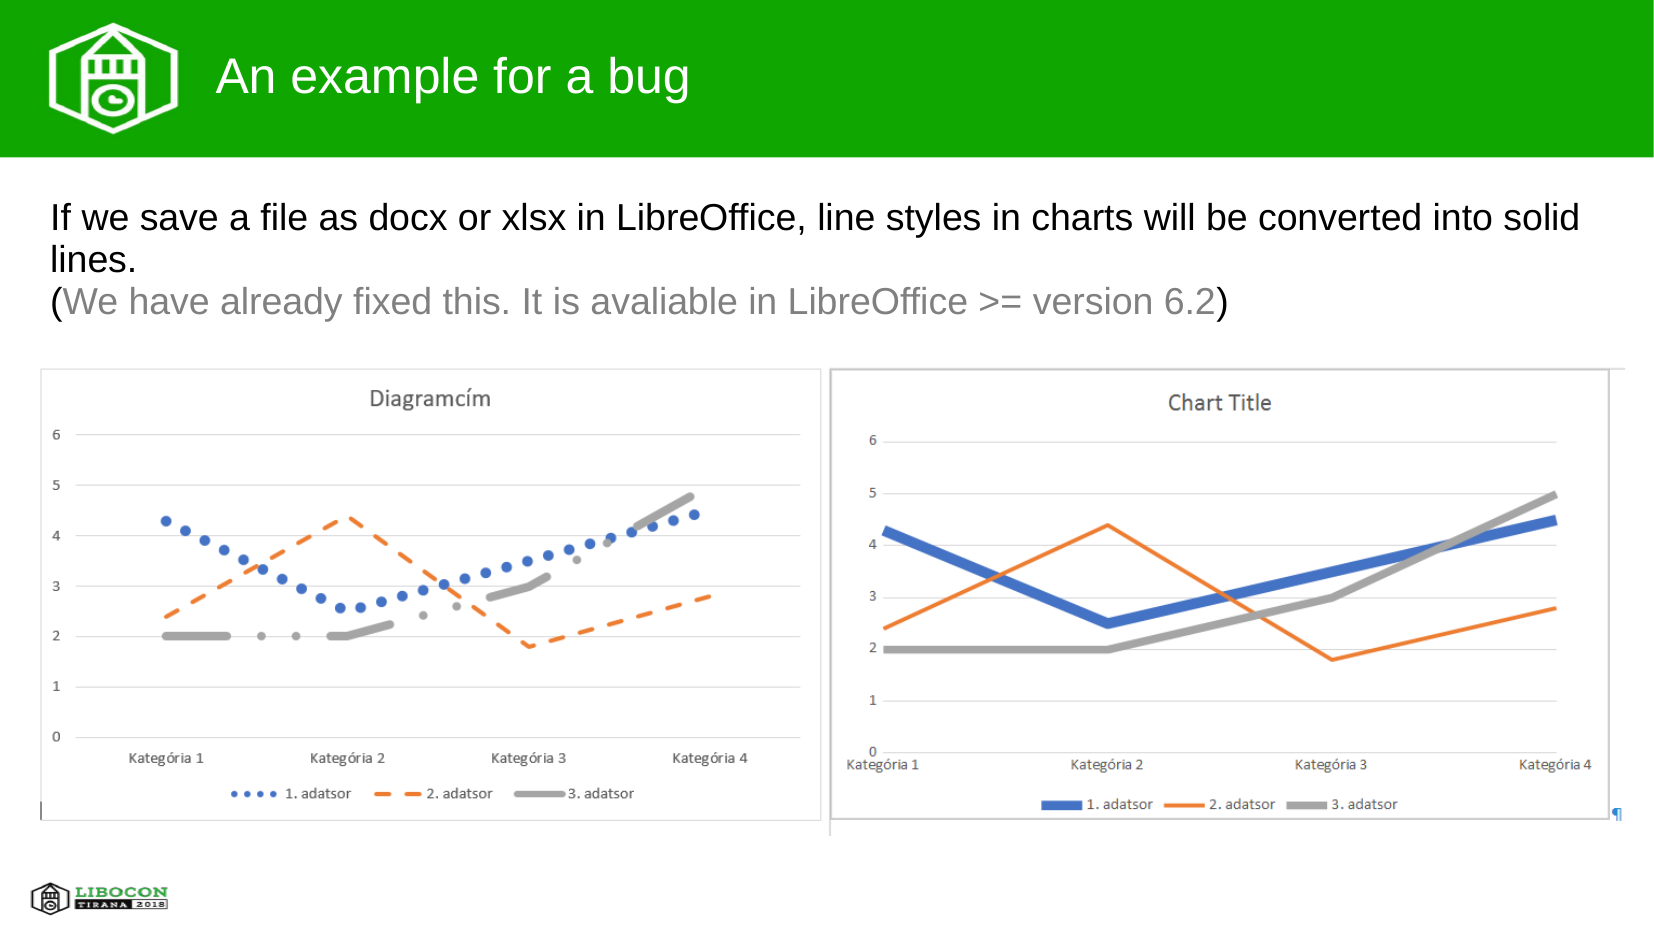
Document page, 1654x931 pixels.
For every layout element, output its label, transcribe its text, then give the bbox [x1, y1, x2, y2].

text_box An example for a bug [200, 41, 1063, 112]
text_box If we save a file as docx or xlsx in LibreOffice, line styles in charts will be converted into solid lines. (We have already fixed this. It is avaliable in LibreOffice >= version 6.2) [35, 188, 1607, 330]
picture [0, 0, 1654, 931]
